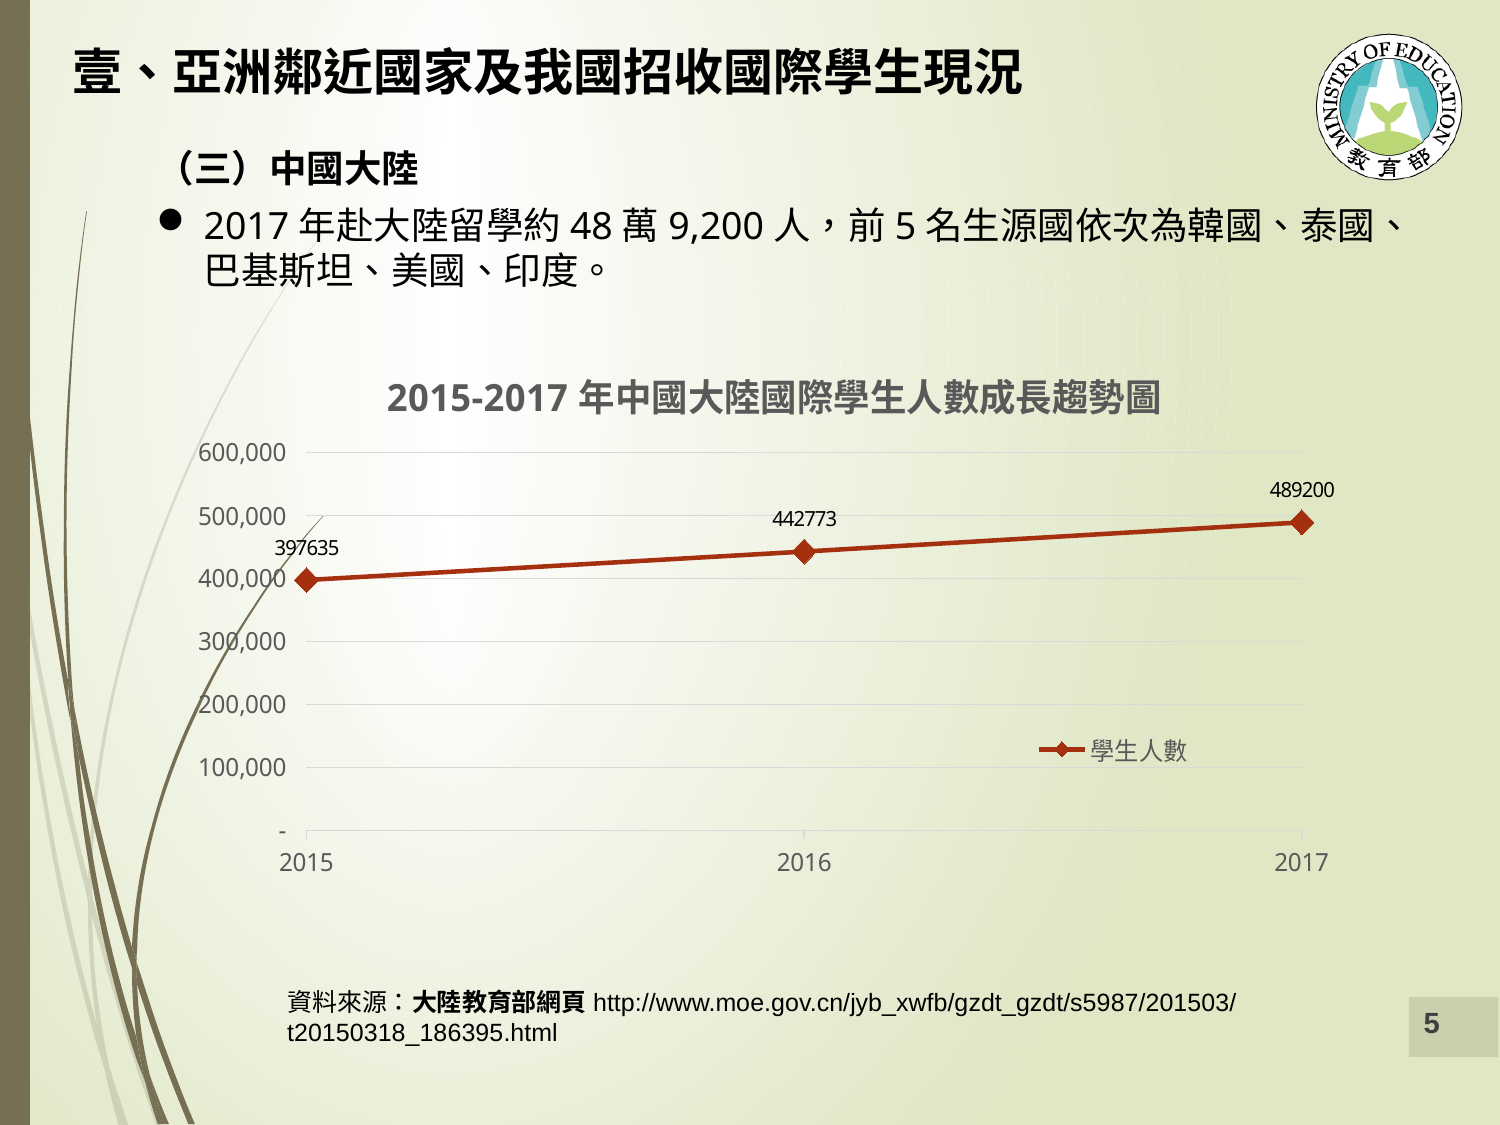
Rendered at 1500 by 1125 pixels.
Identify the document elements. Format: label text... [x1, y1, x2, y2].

text_box 資料來源：大陸教育部網頁http://www.moe.gov.cn/jyb_xwfb/gzdt_gzdt/s5987/201503/t20150318_186395.html [272, 979, 1387, 1054]
text_box （三）中國大陸 2017年赴大陸留學約48萬9,200人，前5名生源國依次為韓國、泰國、巴基斯坦、美國、印度。 [141, 137, 1445, 300]
text_box 壹、亞洲鄰近國家及我國招收國際學生現況 [58, 33, 1156, 109]
picture [1305, 30, 1469, 184]
chart [191, 343, 1339, 937]
slide_number <編號> [1408, 997, 1499, 1057]
